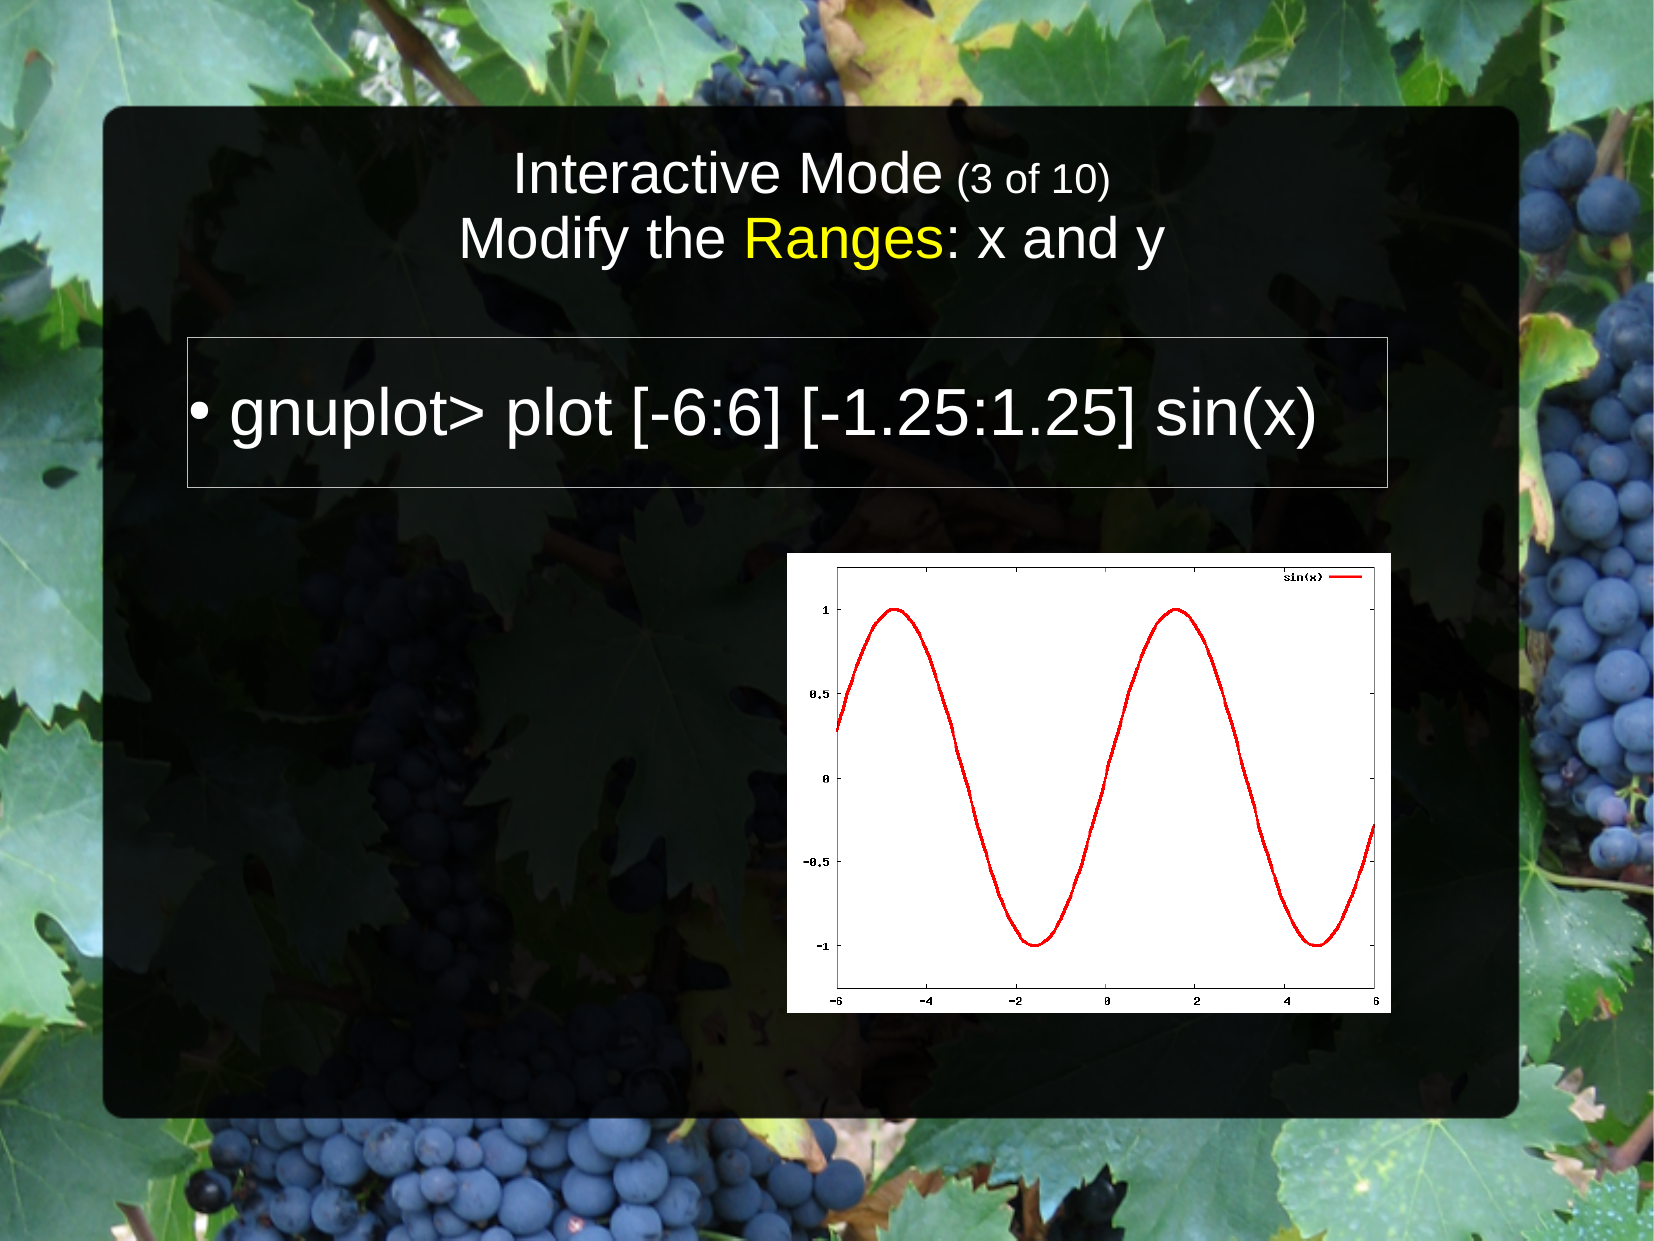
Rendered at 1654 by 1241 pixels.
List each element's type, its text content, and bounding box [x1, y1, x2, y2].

title Interactive Mode (3 of 10) Modify the Ranges: x and y [118, 141, 1506, 272]
subtitle gnuplot> plot [-6:6] [-1.25:1.25] sin(x) [187, 337, 1388, 488]
picture [0, 0, 1654, 1241]
